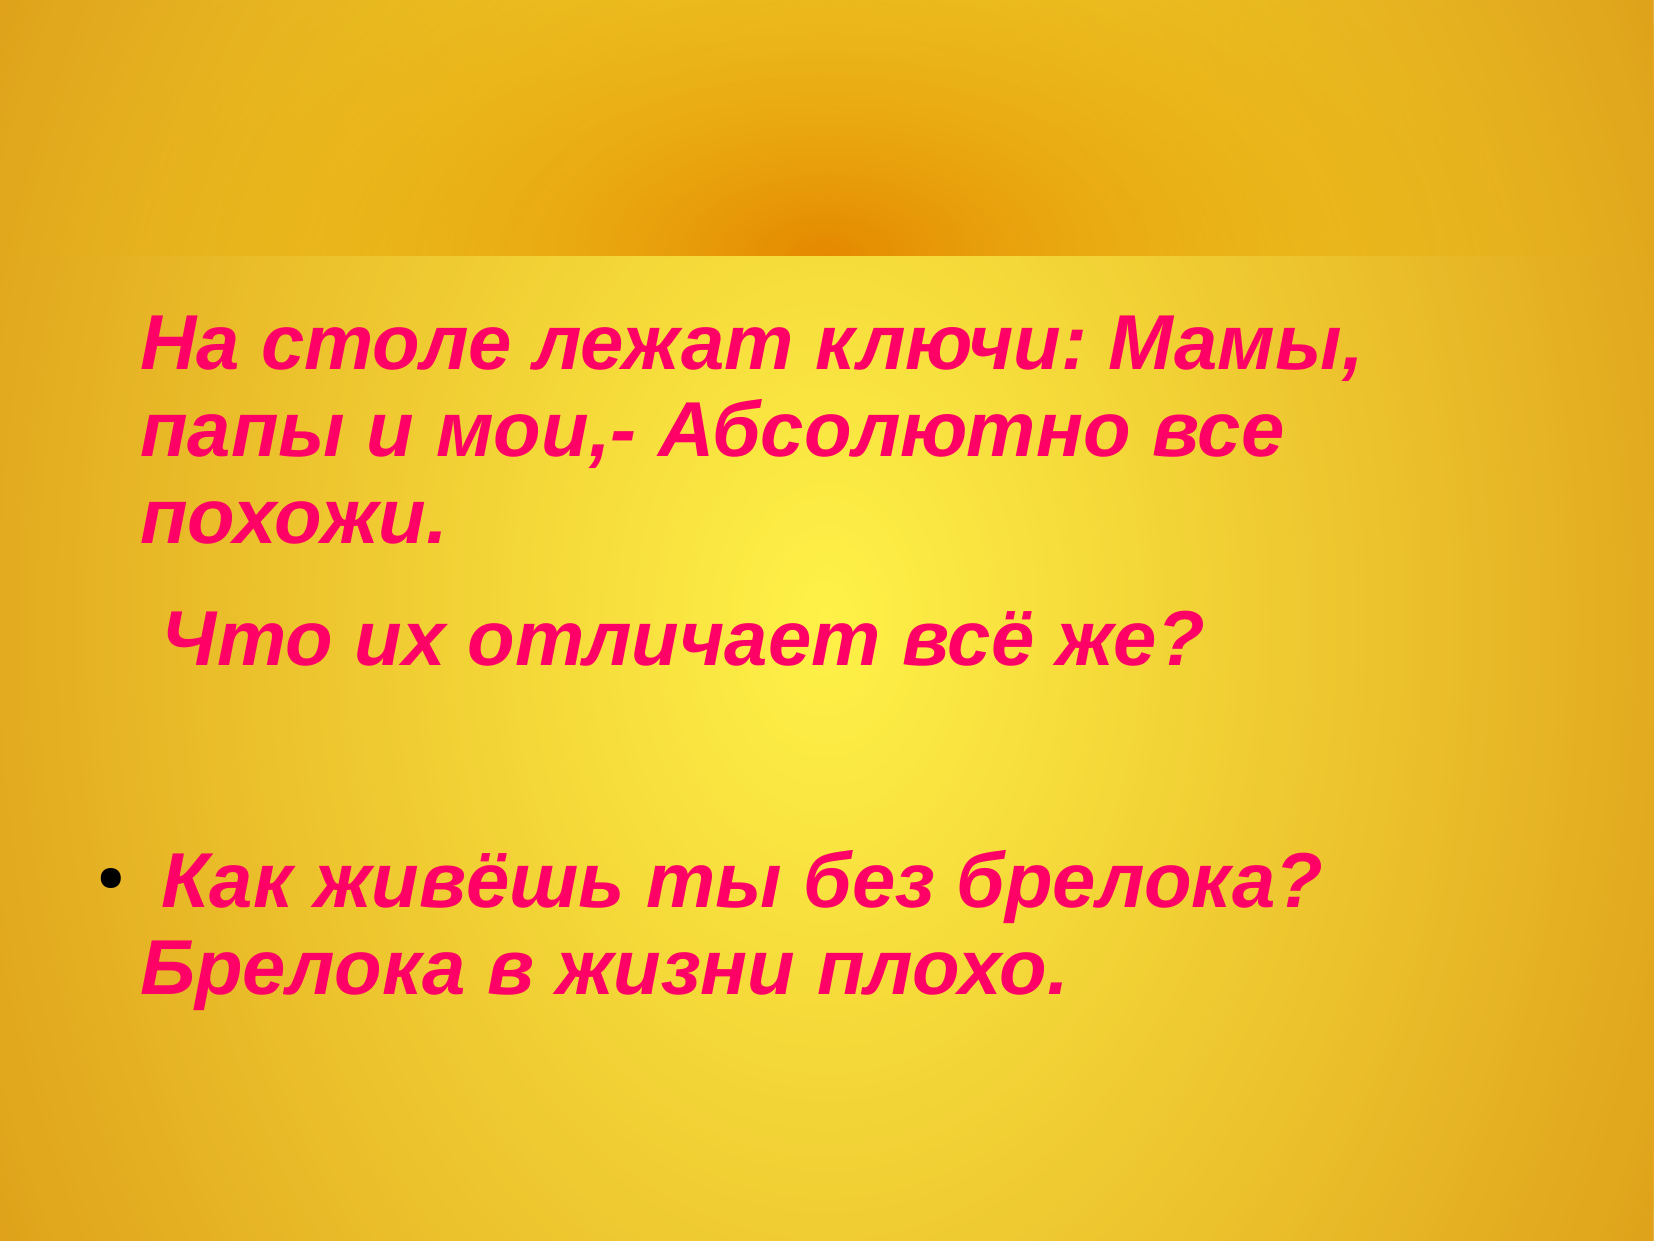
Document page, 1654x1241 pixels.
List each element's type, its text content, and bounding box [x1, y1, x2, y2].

list На столе лежат ключи: Мамы, папы и мои,- Абсолютно все похожи. Что их отличает всё же? Как живёшь ты без брелока? Брелока в жизни плохо. [82, 299, 1571, 1019]
